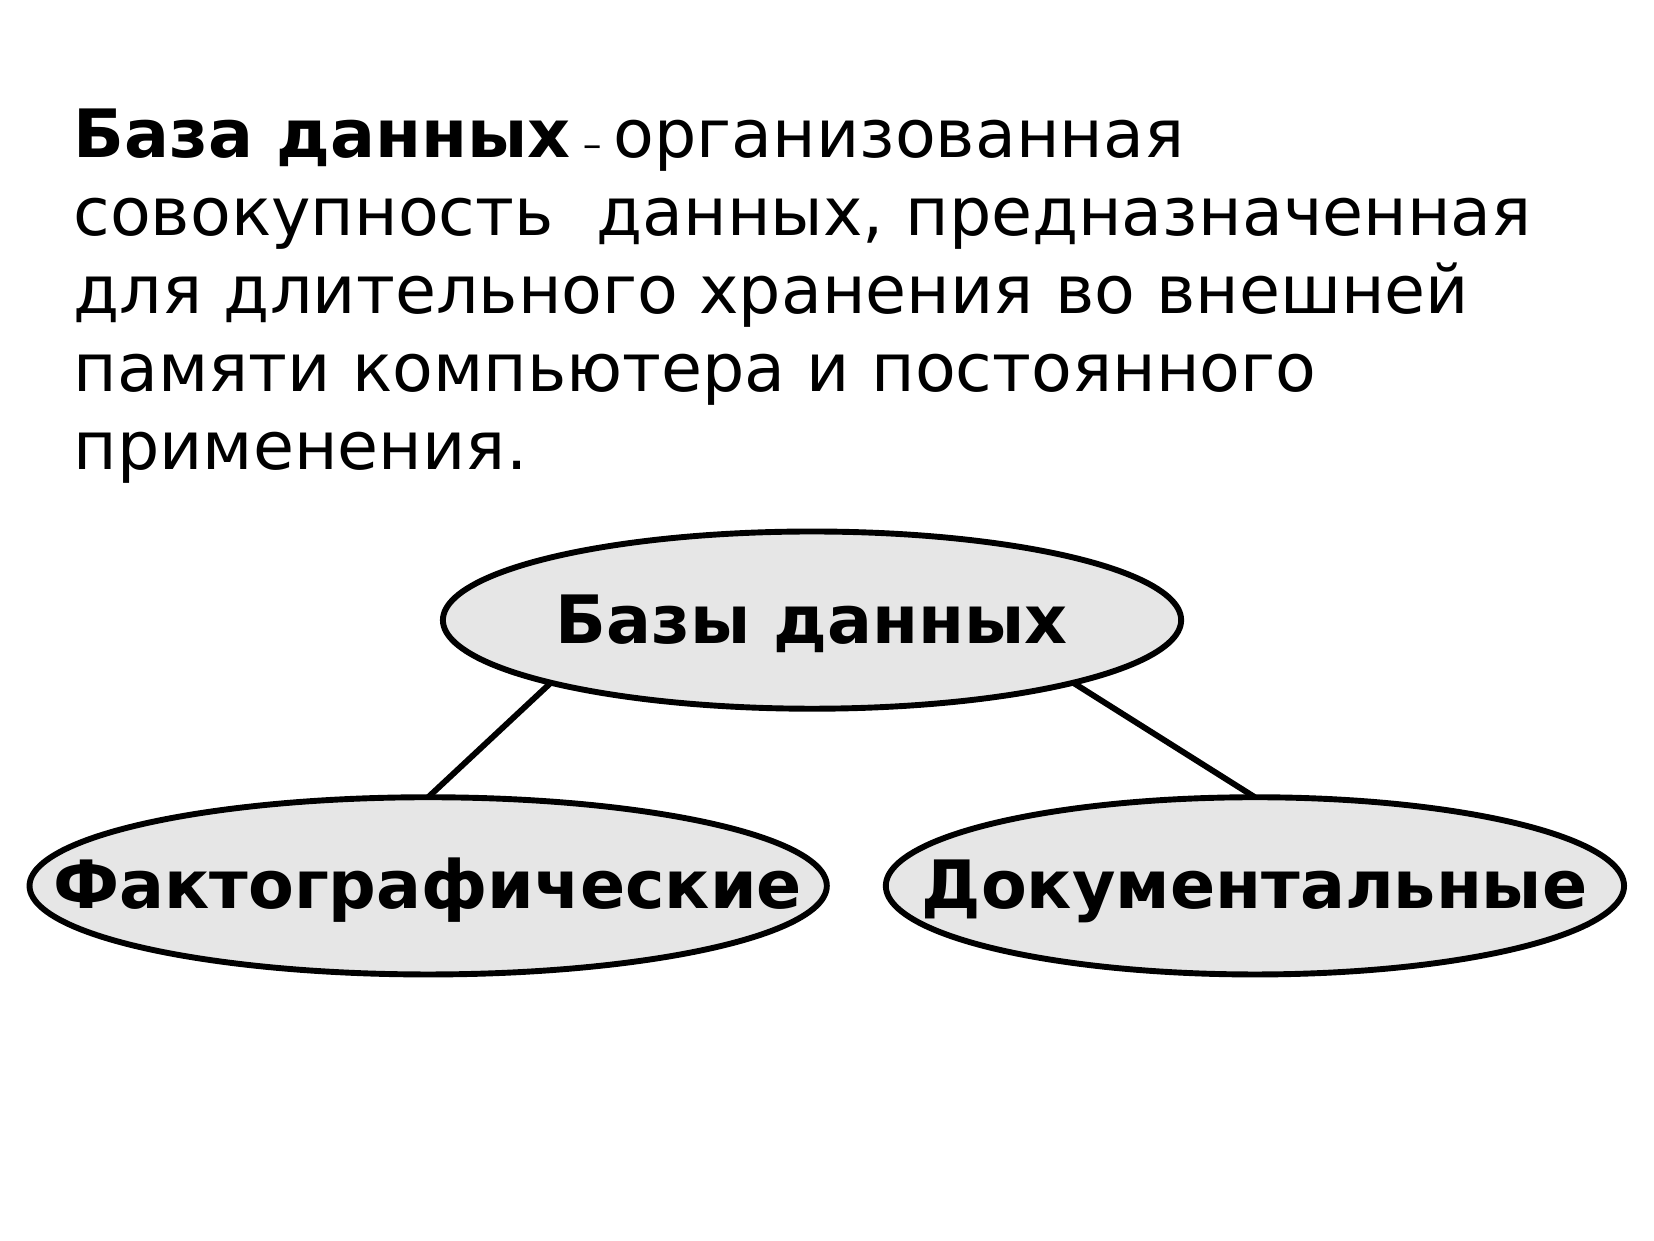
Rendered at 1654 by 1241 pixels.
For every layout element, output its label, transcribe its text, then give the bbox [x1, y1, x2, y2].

text_box Фактографические [29, 797, 827, 975]
text_box База данных – организованная совокупность данных, предназначенная для длительного хранения во внешней памяти компьютера и постоянного применения. [59, 88, 1565, 493]
text_box Базы данных [442, 531, 1182, 709]
text_box Документальные [885, 797, 1625, 975]
